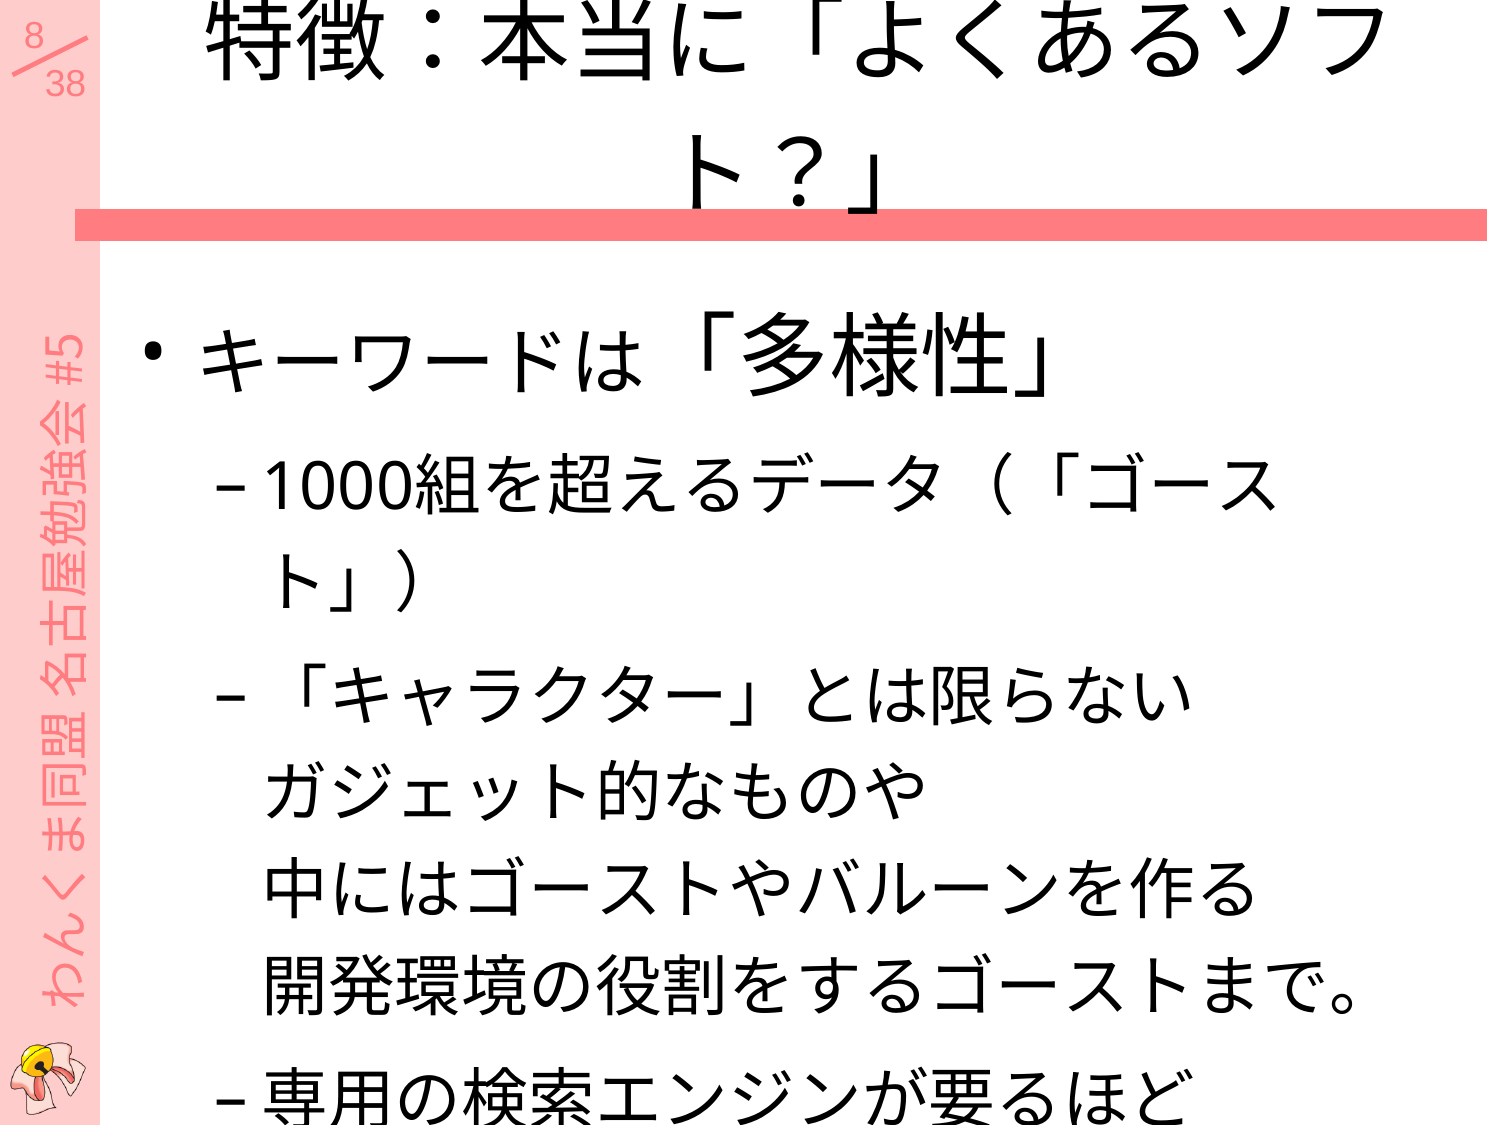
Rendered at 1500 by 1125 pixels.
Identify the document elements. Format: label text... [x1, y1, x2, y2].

list キーワードは「多様性」 1000組を超えるデータ（「ゴースト」） 「キャラクター」とは限らない ガジェット的なものや 中にはゴーストやバルーンを作る 開発環境の役割をするゴーストまで。 専用の検索エンジンが要るほど 山ほどある。 [125, 275, 1476, 1116]
title 特徴：本当に「よくあるソフト？」 [125, 0, 1476, 226]
picture [10, 1042, 86, 1115]
